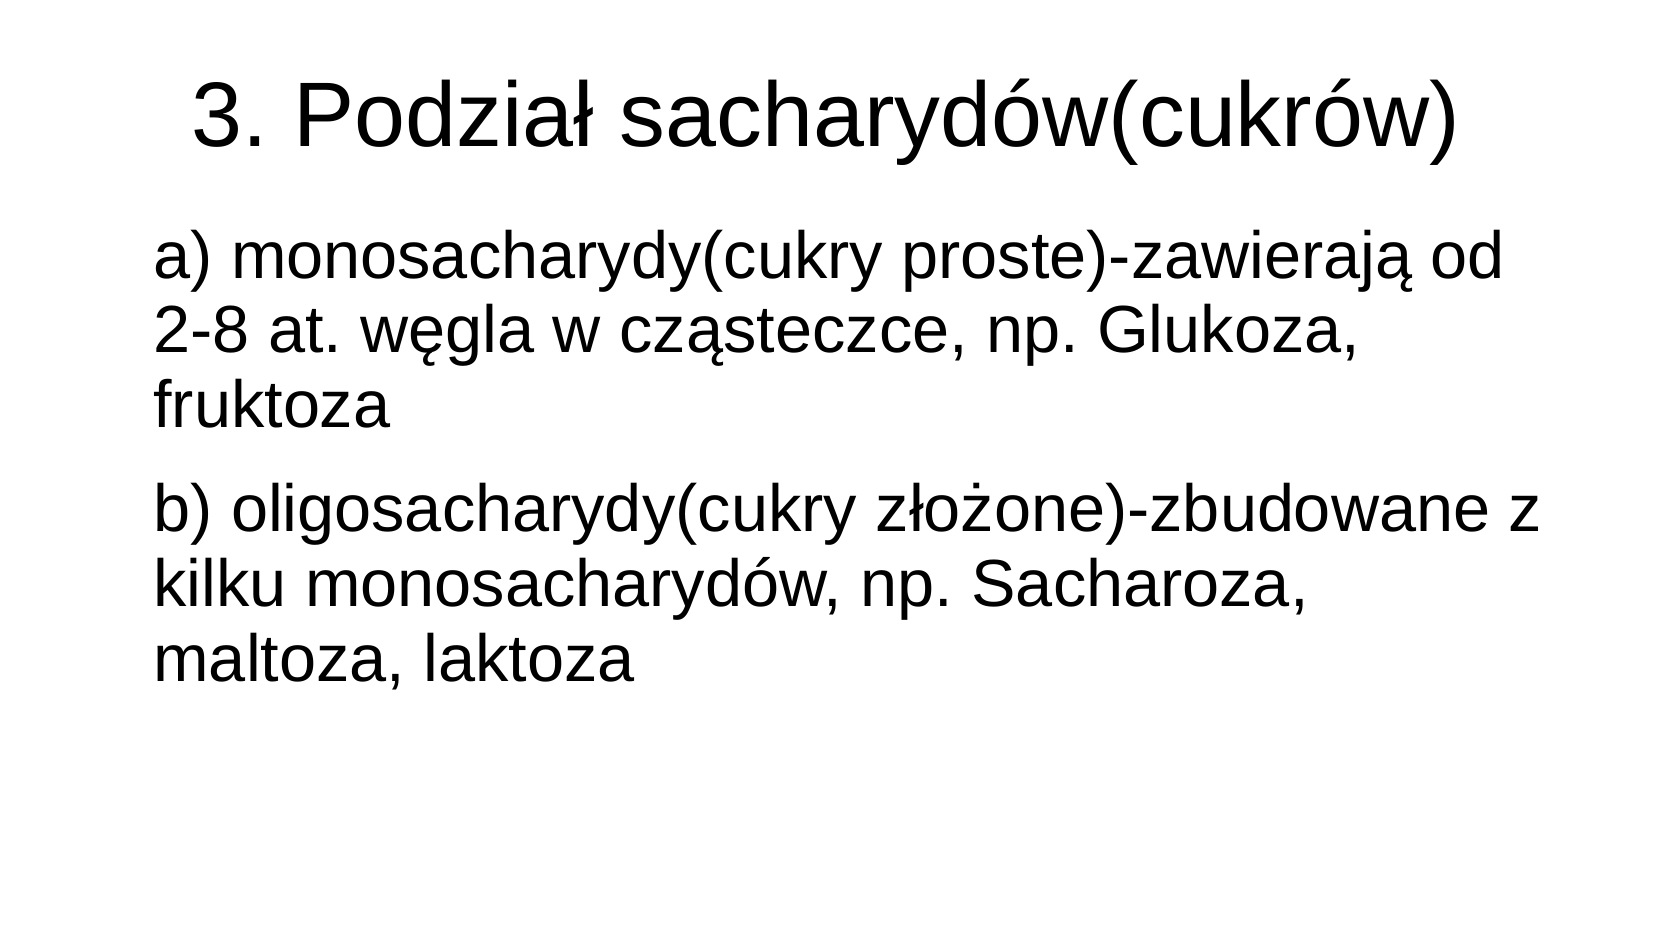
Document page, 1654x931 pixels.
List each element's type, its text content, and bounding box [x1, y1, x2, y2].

title 3. Podział sacharydów(cukrów) [82, 37, 1571, 193]
list a) monosacharydy(cukry proste)-zawierają od 2-8 at. węgla w cząsteczce, np. Glukoza, fruktoza b) oligosacharydy(cukry złożone)-zbudowane z kilku monosacharydów, np. Sacharoza, maltoza, laktoza [82, 217, 1571, 758]
